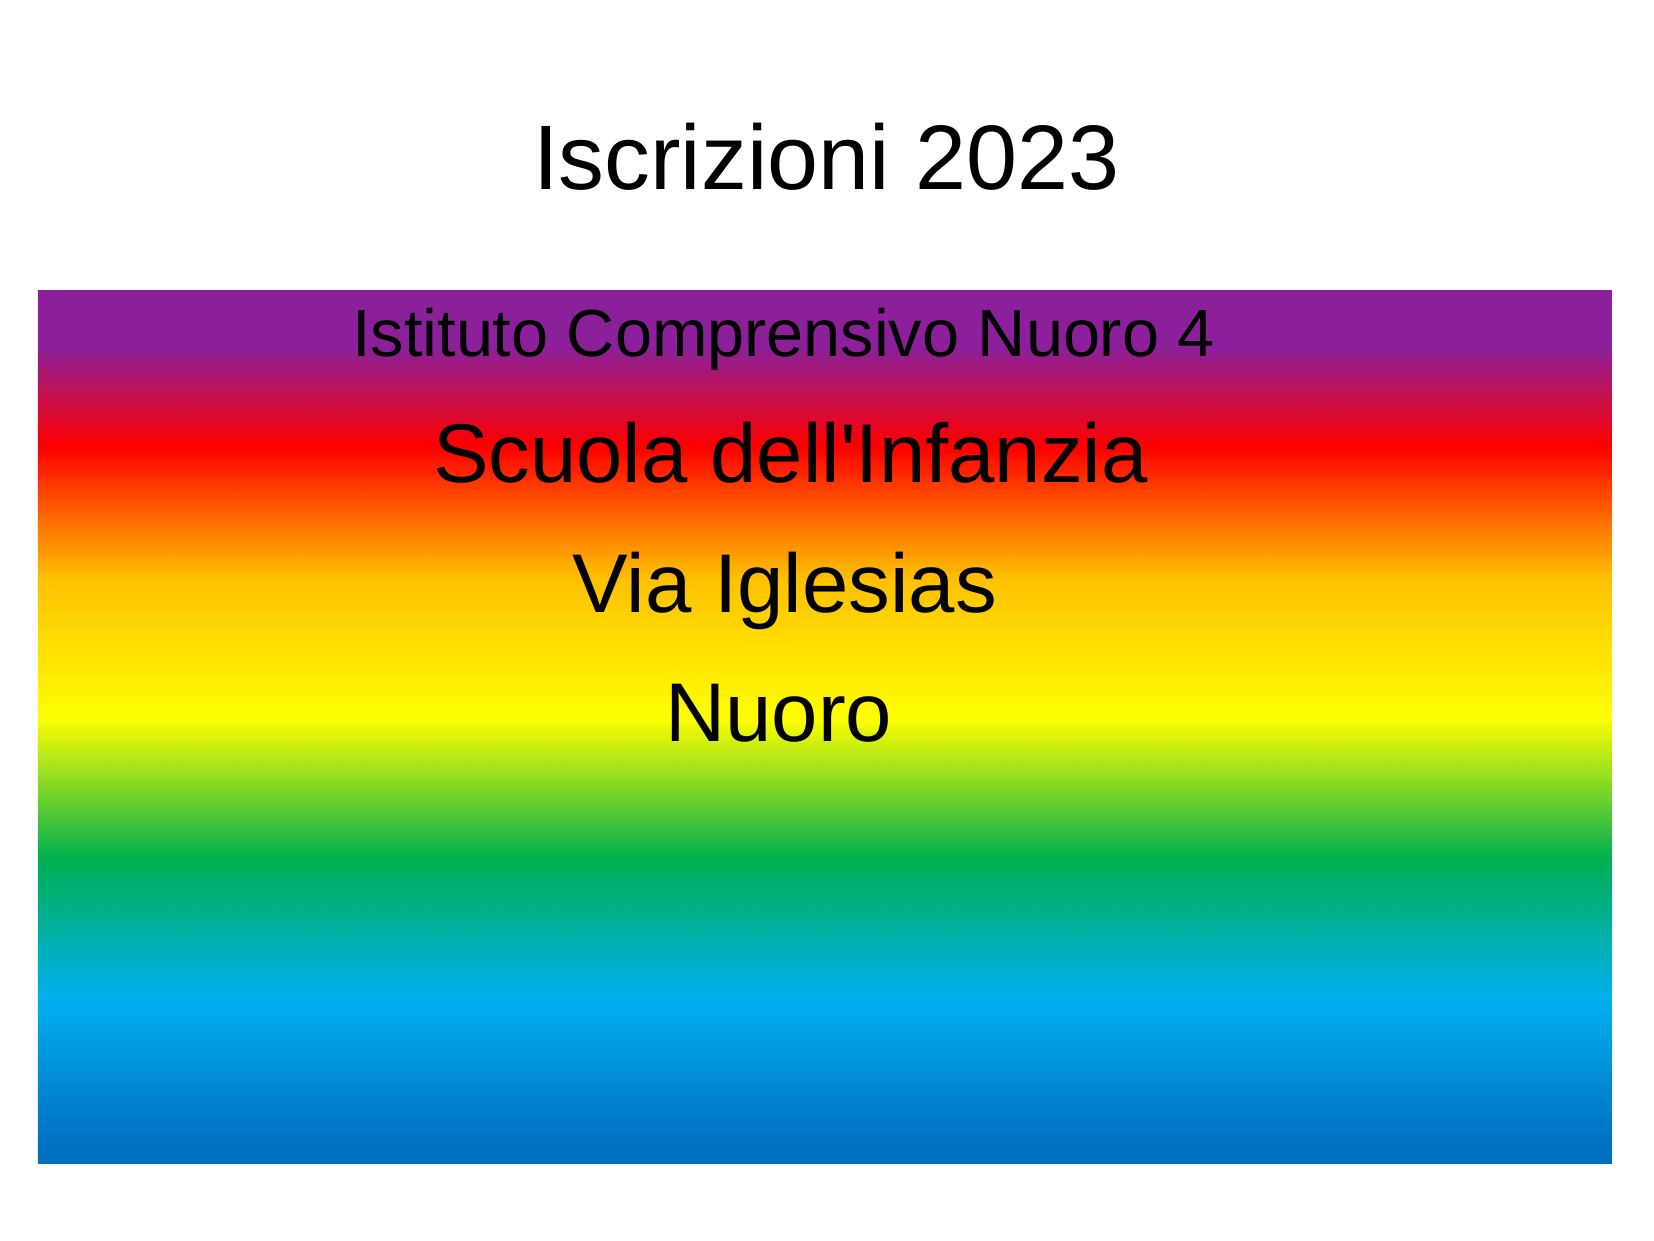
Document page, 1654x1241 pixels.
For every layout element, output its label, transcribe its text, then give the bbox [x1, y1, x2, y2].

list Istituto Comprensivo Nuoro 4 Scuola dell'Infanzia Via Iglesias Nuoro [37, 290, 1612, 1164]
title Iscrizioni 2023 [82, 49, 1571, 257]
